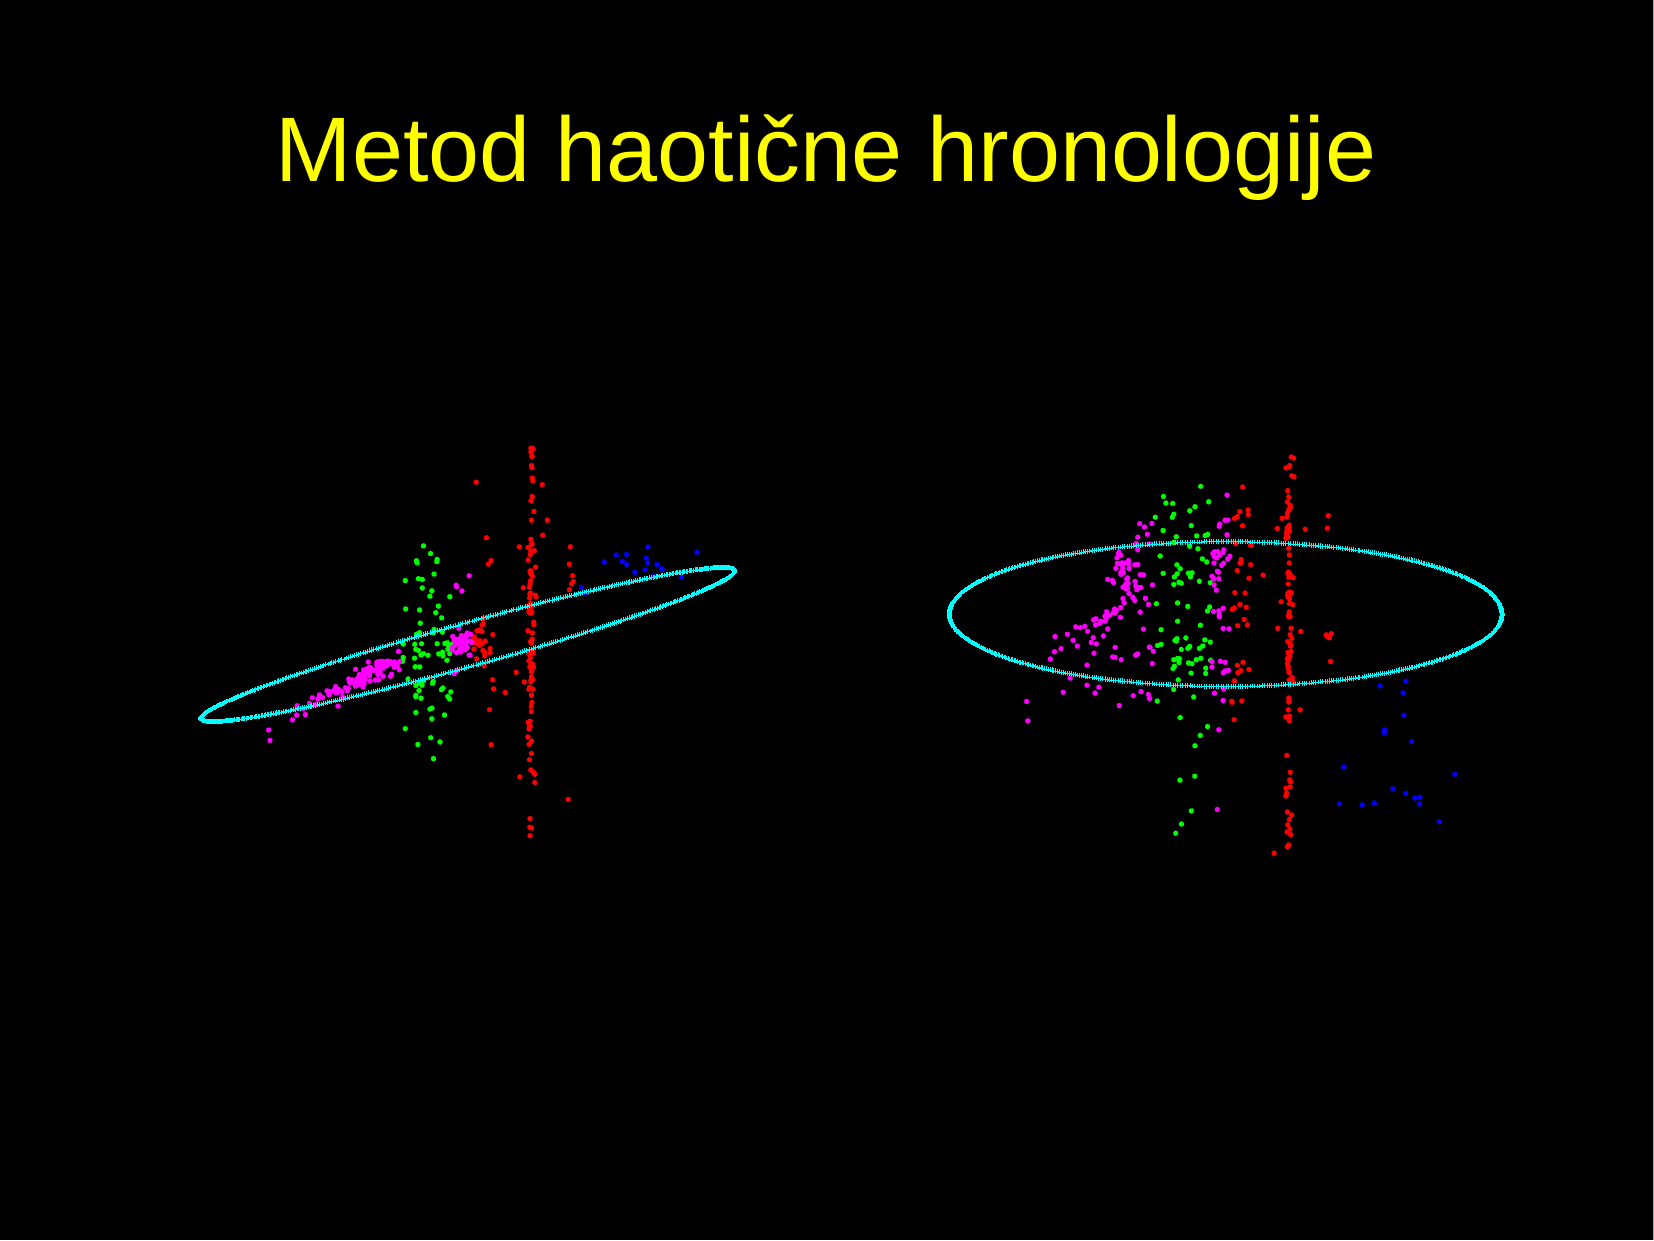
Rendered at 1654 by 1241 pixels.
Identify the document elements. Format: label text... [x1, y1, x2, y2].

title Metod haotične hronologije [124, 41, 1530, 248]
picture [0, 358, 1615, 1007]
